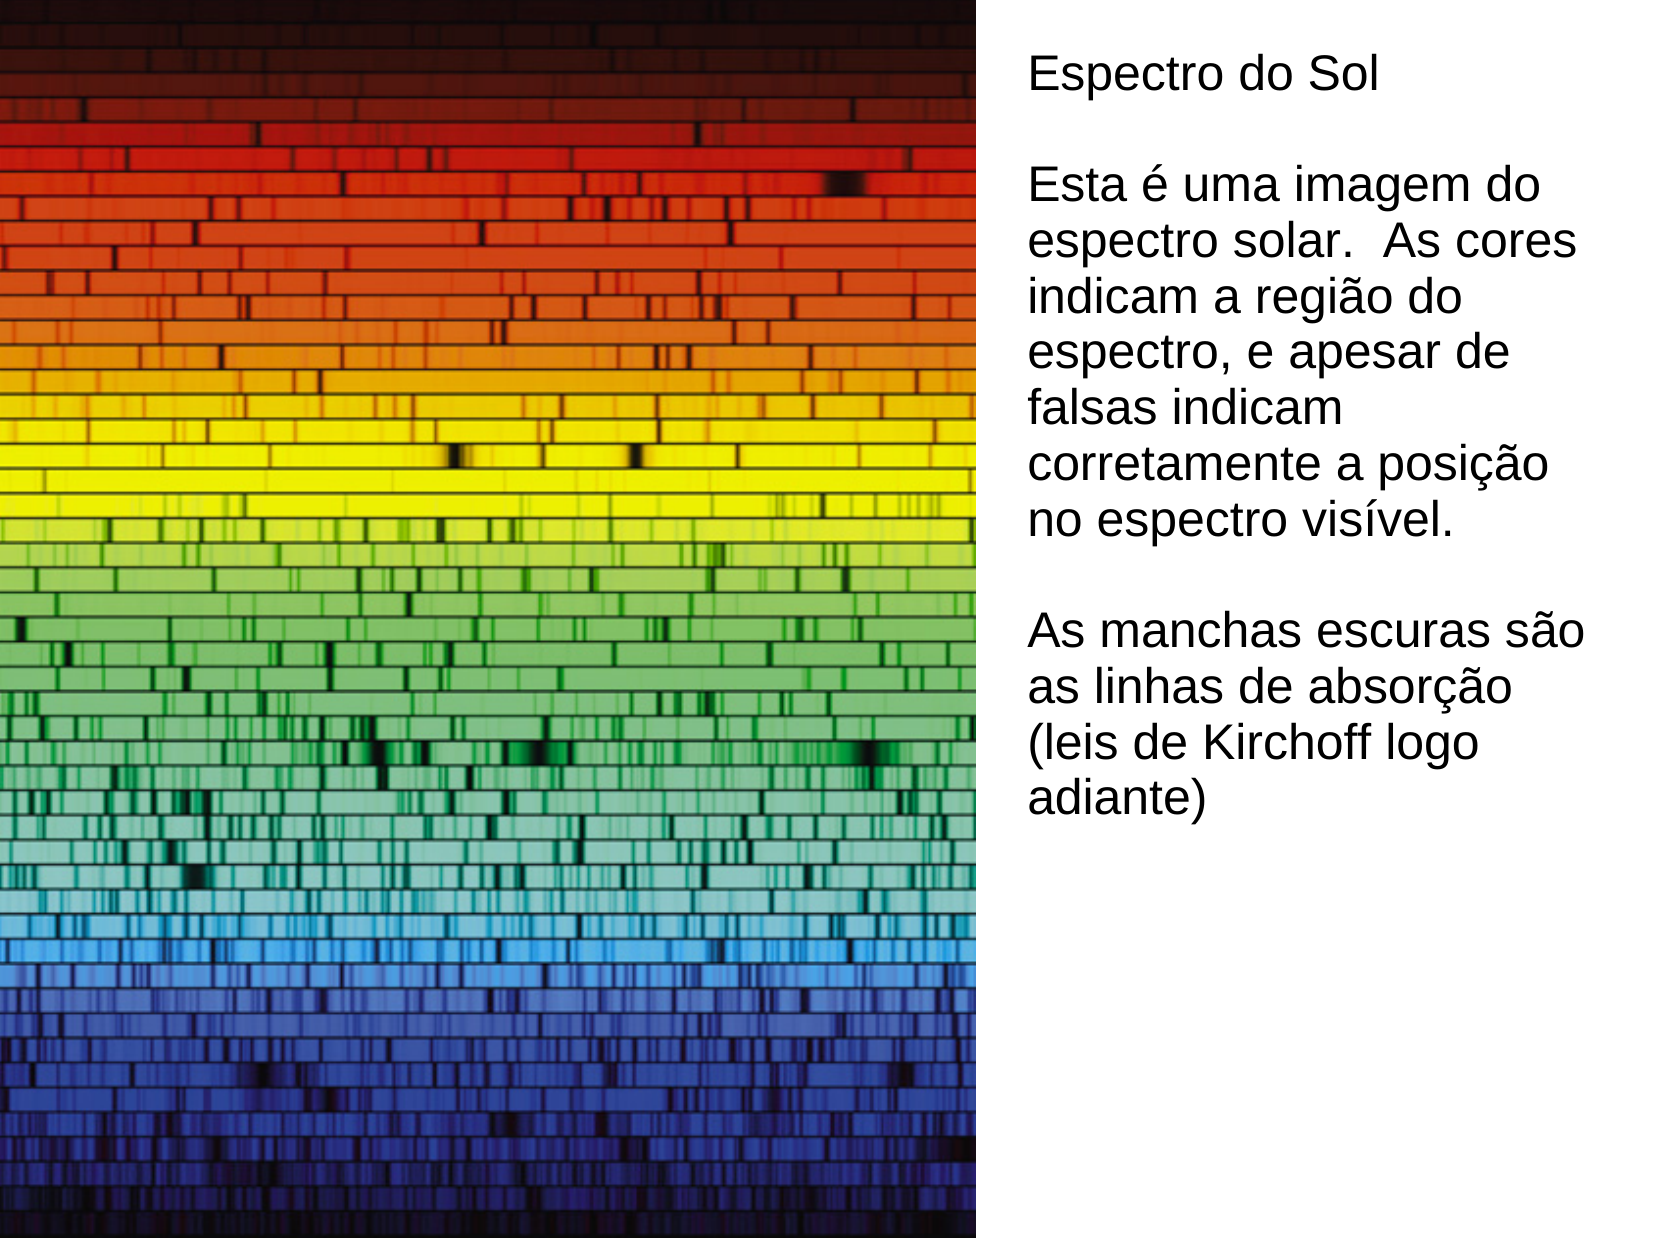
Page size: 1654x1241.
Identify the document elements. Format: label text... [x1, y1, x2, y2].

picture [0, 0, 976, 1238]
text_box Espectro do Sol Esta é uma imagem do espectro solar. As cores indicam a região do espectro, e apesar de falsas indicam corretamente a posição no espectro visível. As manchas escuras são as linhas de absorção (leis de Kirchoff logo adiante) [1012, 37, 1613, 833]
